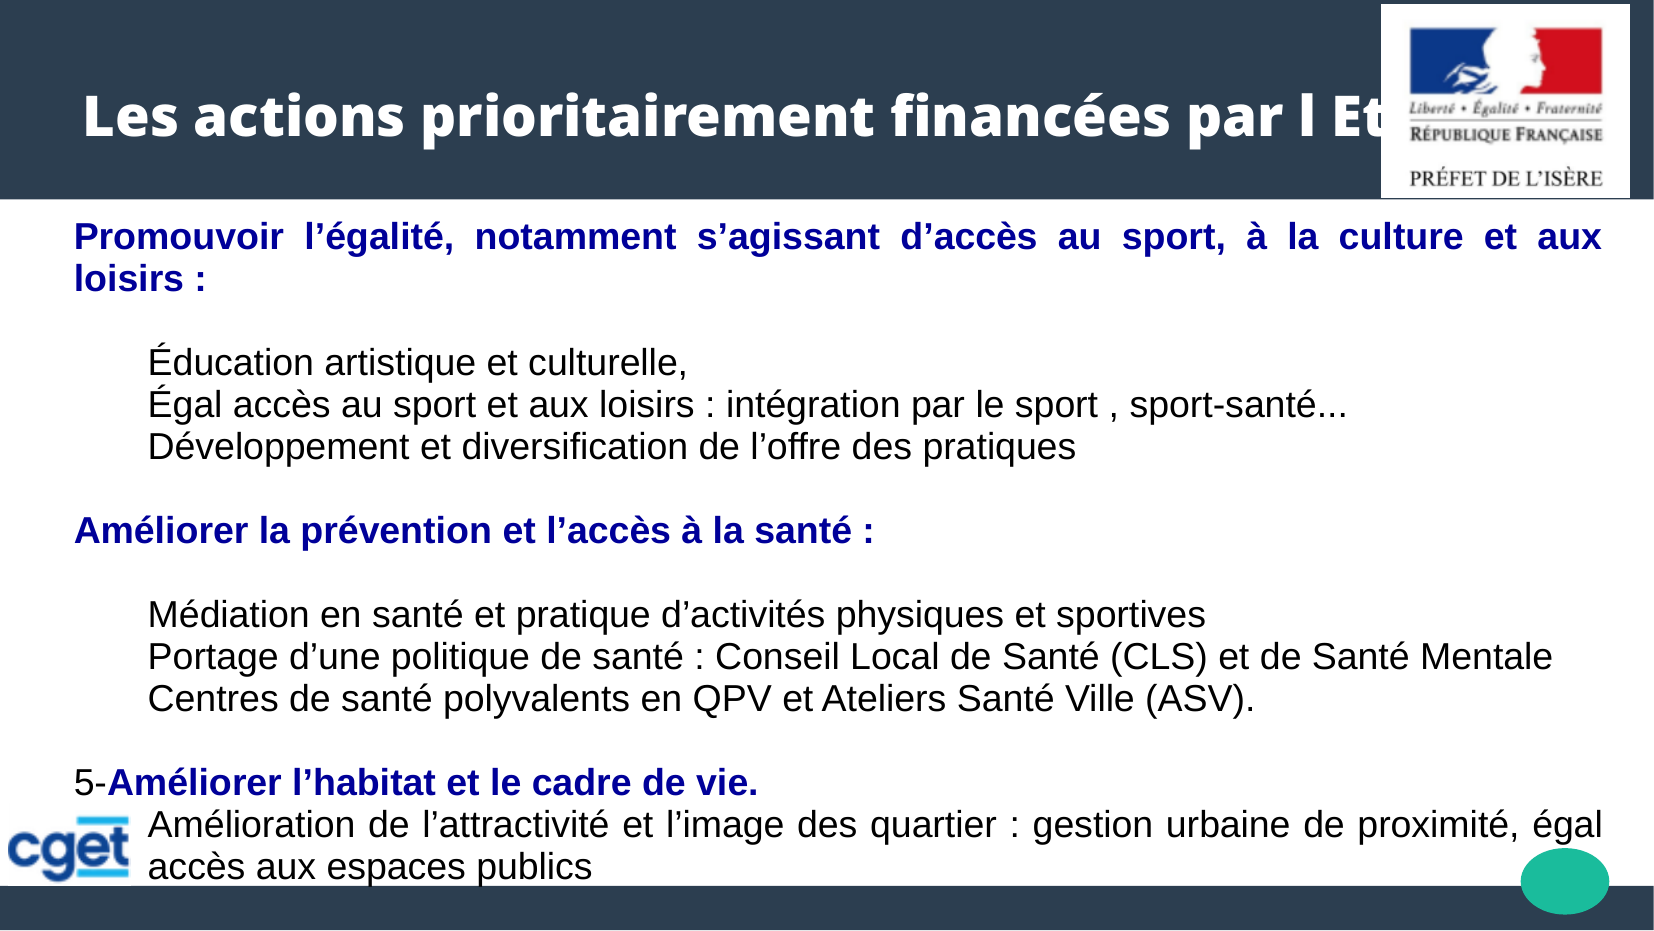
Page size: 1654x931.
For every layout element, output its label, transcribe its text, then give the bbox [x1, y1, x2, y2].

picture [1381, 4, 1630, 198]
title Les actions prioritairement financées par l Etat [82, 0, 1571, 208]
text_box Promouvoir l’égalité, notamment s’agissant d’accès au sport, à la culture et aux loisirs : Éducation artistique et culturelle, Égal accès au sport et aux loisirs : intégration par le sport , sport-santé... Développement et diversification de l’offre des pratiques Améliorer la prévention et l’accès à la santé : Médiation en santé et pratique d’activités physiques et sportives Portage d’une politique de santé : Conseil Local de Santé (CLS) et de Santé Mentale Centres de santé polyvalents en QPV et Ateliers Santé Ville (ASV). 5-Améliorer l’habitat et le cadre de vie. Amélioration de l’attractivité et l’image des quartier : gestion urbaine de proximité, égal accès aux espaces publics [59, 208, 1619, 929]
picture [8, 803, 59, 886]
